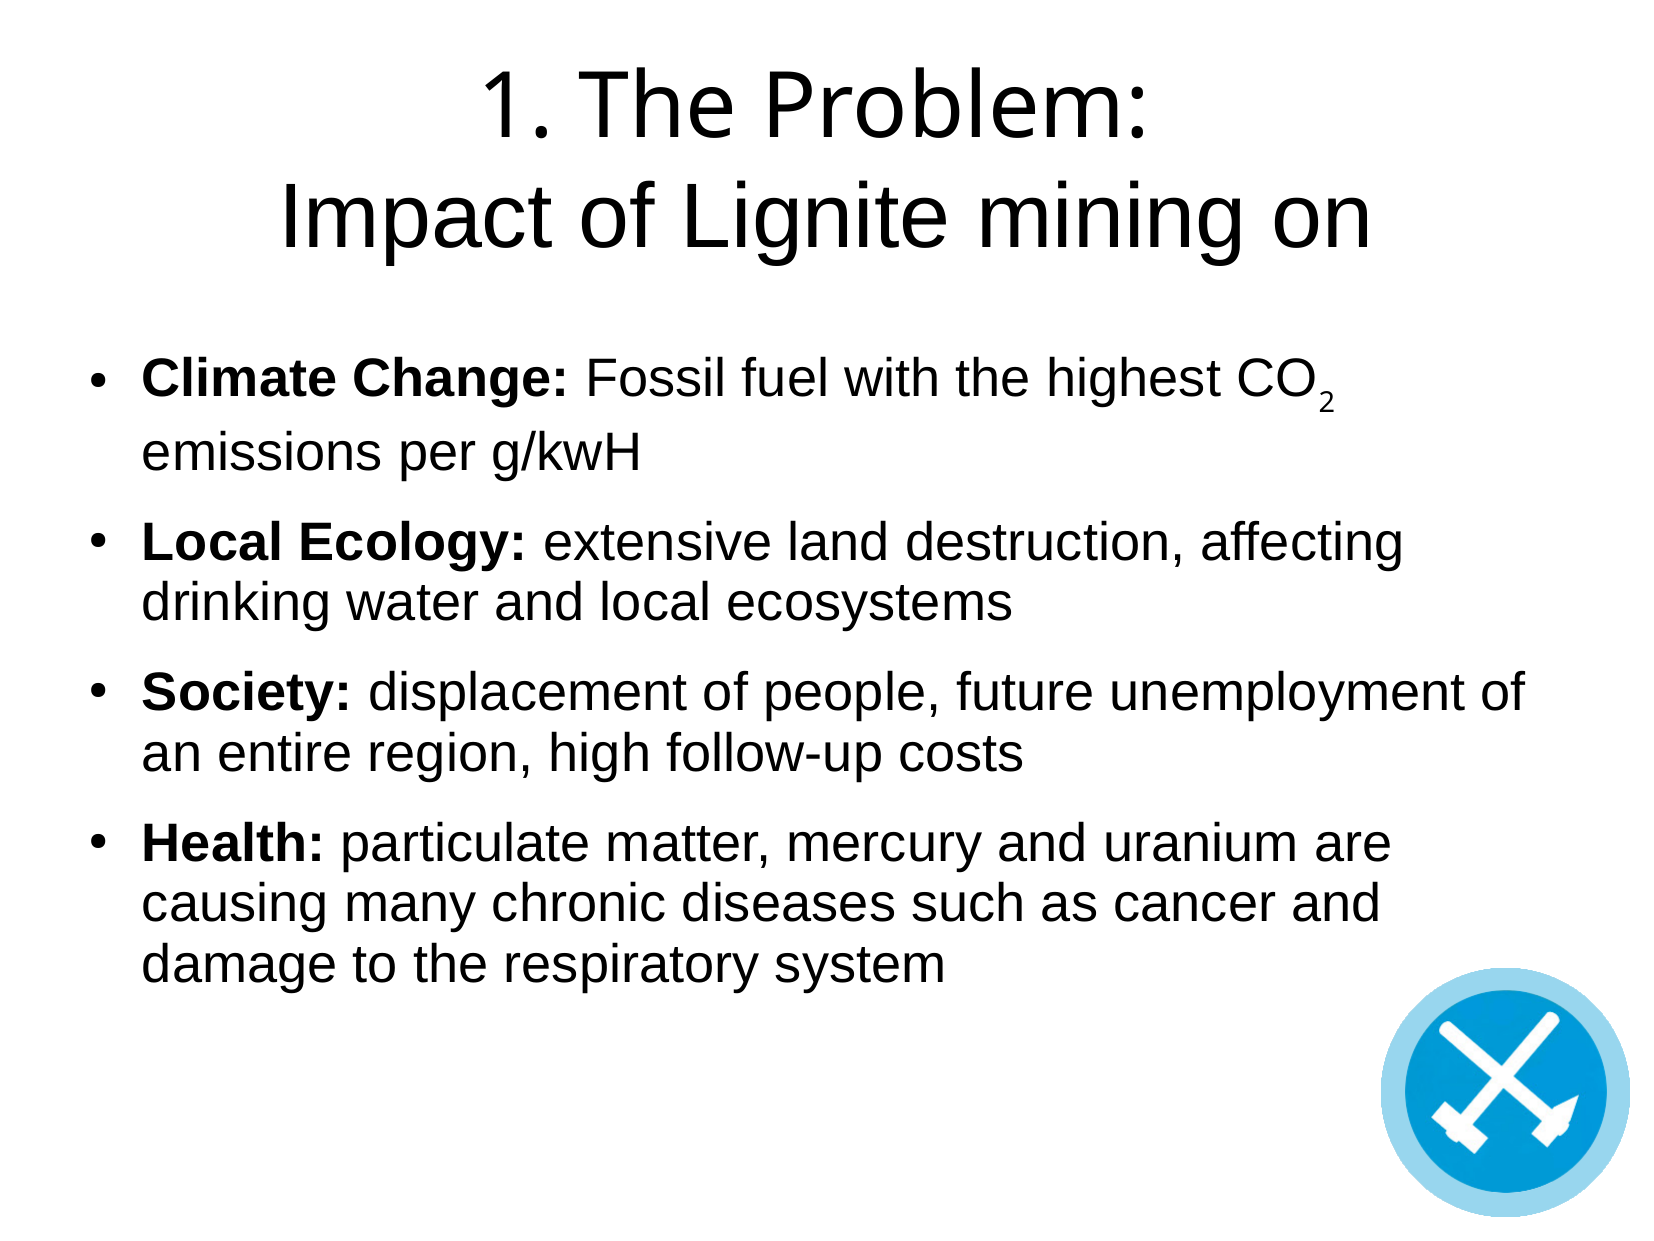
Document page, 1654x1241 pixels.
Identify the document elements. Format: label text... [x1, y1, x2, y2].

title 1. The Problem: Impact of Lignite mining on [82, 42, 1571, 264]
list Climate Change: Fossil fuel with the highest CO2 emissions per g/kwH Local Ecology: extensive land destruction, affecting drinking water and local ecosystems Society: displacement of people, future unemployment of an entire region, high follow-up costs Health: particulate matter, mercury and uranium are causing many chronic diseases such as cancer and damage to the respiratory system [70, 342, 1560, 1161]
picture [1381, 968, 1630, 1217]
